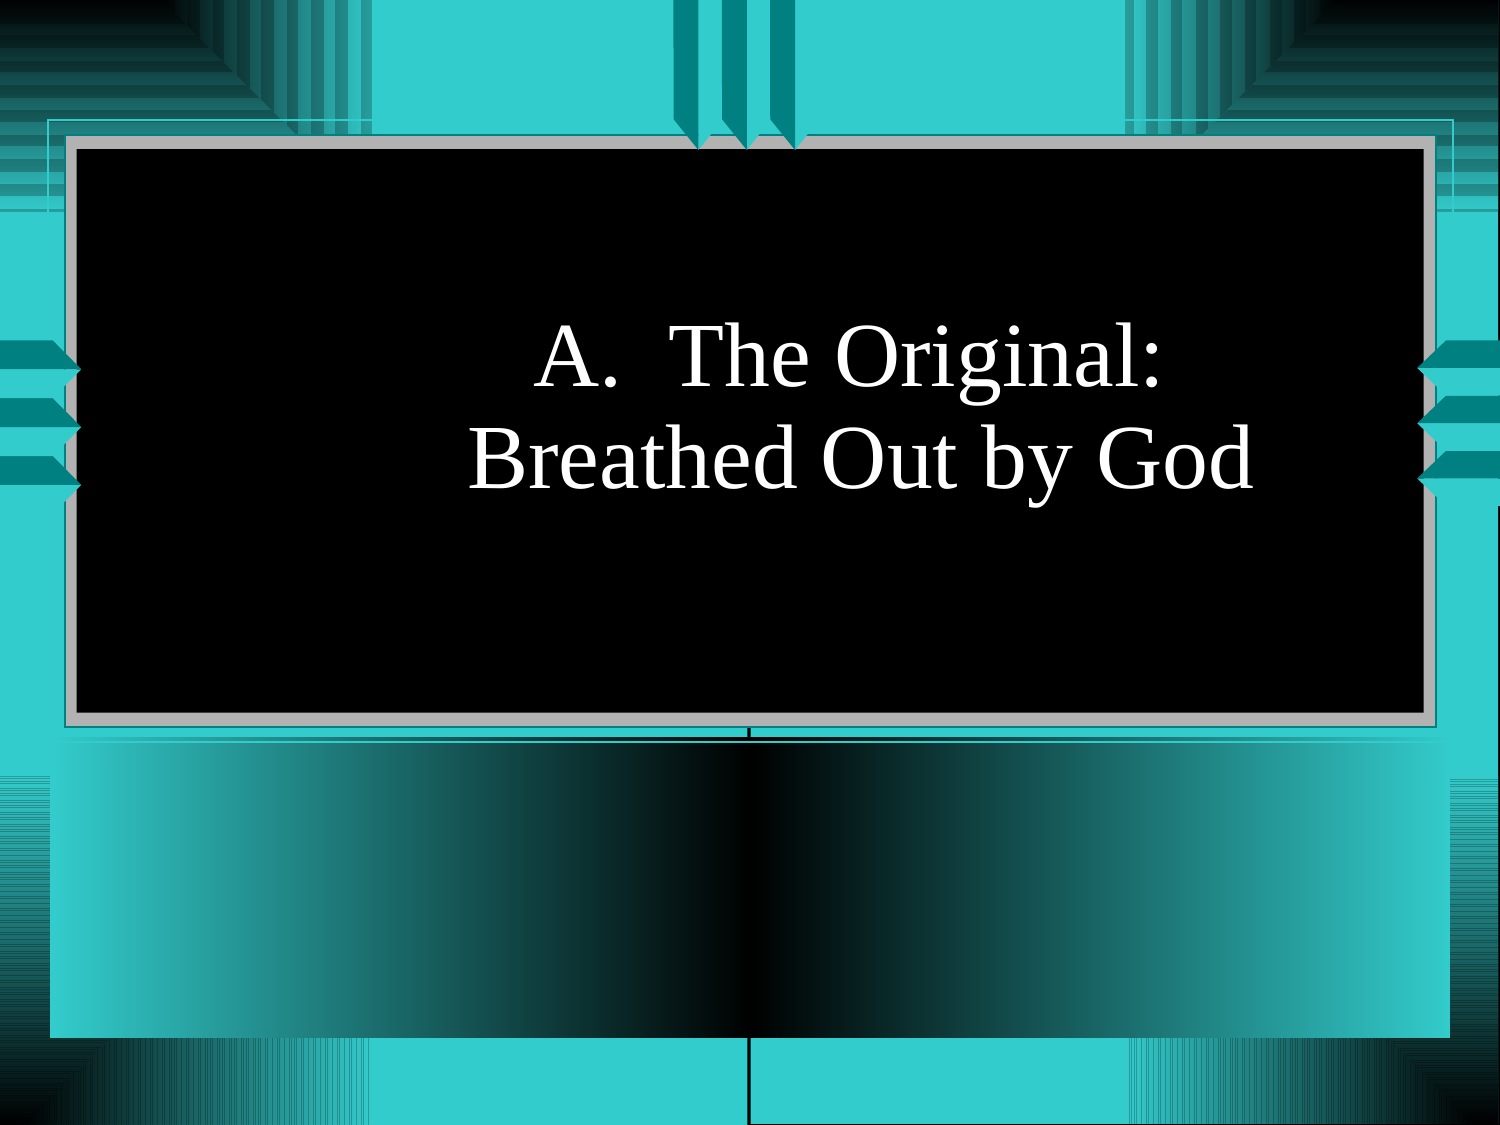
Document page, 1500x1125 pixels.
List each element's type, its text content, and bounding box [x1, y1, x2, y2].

title A. The Original: Breathed Out by God [199, 297, 1500, 516]
